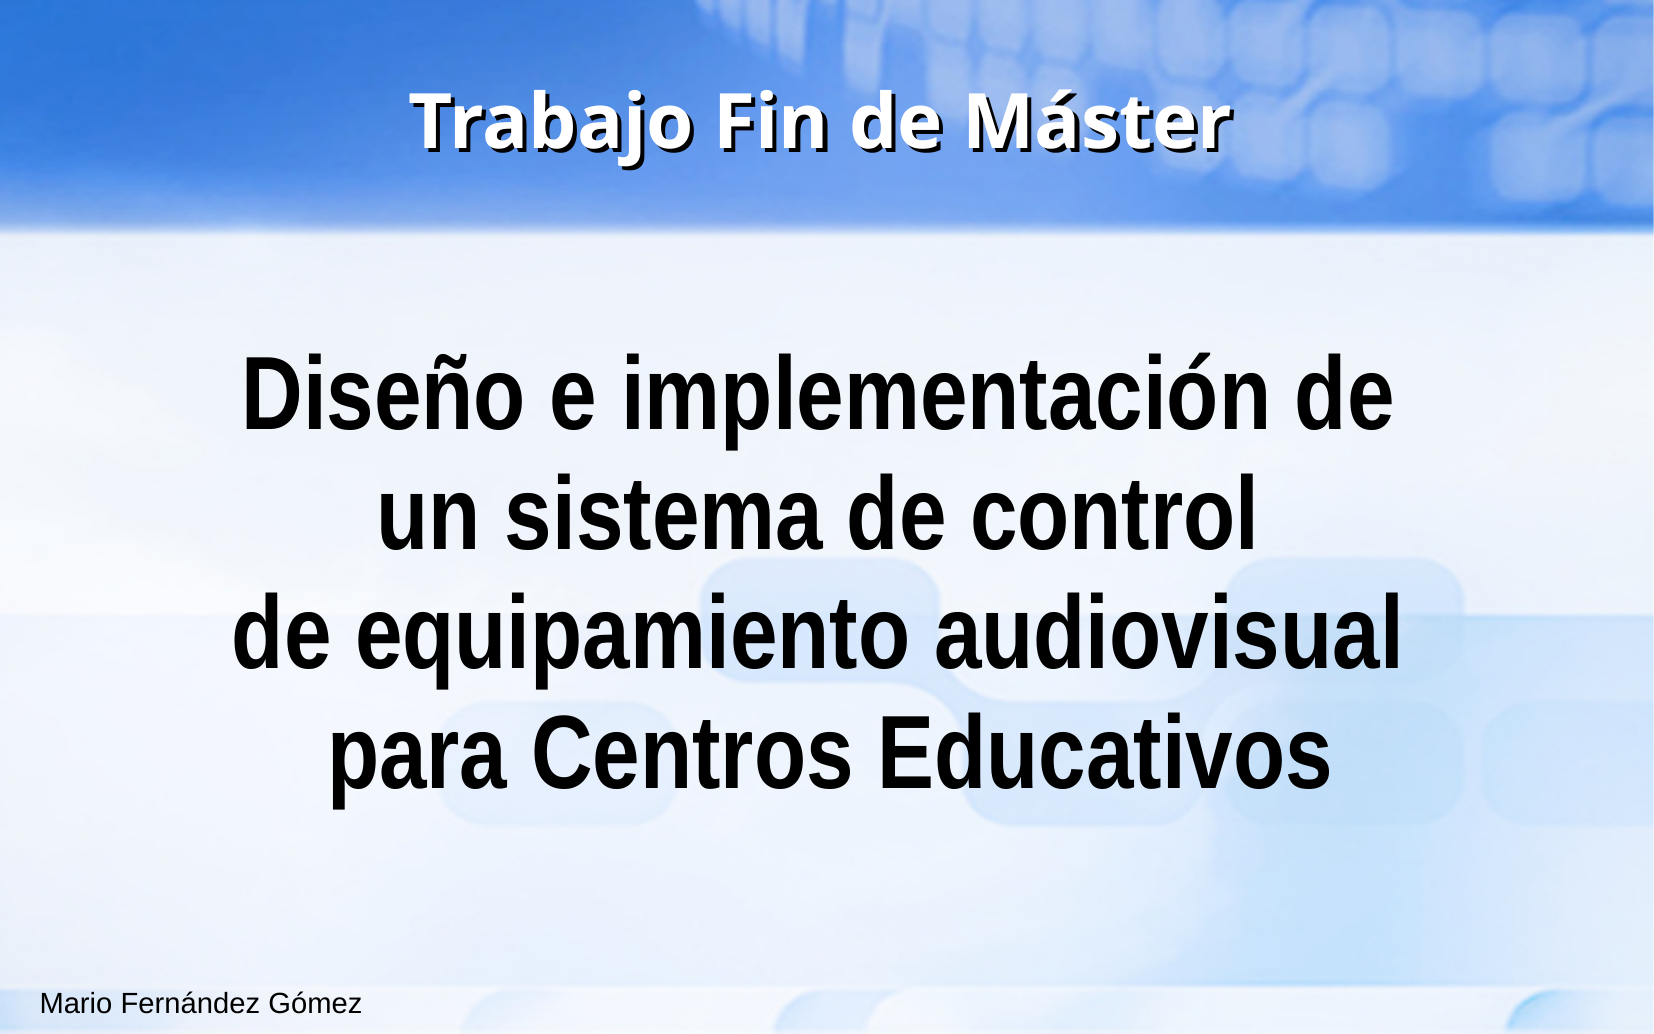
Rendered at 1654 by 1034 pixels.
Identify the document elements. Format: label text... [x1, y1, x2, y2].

text_box Diseño e implementación de un sistema de control de equipamiento audiovisual para Centros Educativos [217, 324, 1444, 818]
picture [0, 0, 1654, 1034]
text_box Mario Fernández Gómez [24, 979, 378, 1028]
title Trabajo Fin de Máster [76, 0, 1565, 254]
